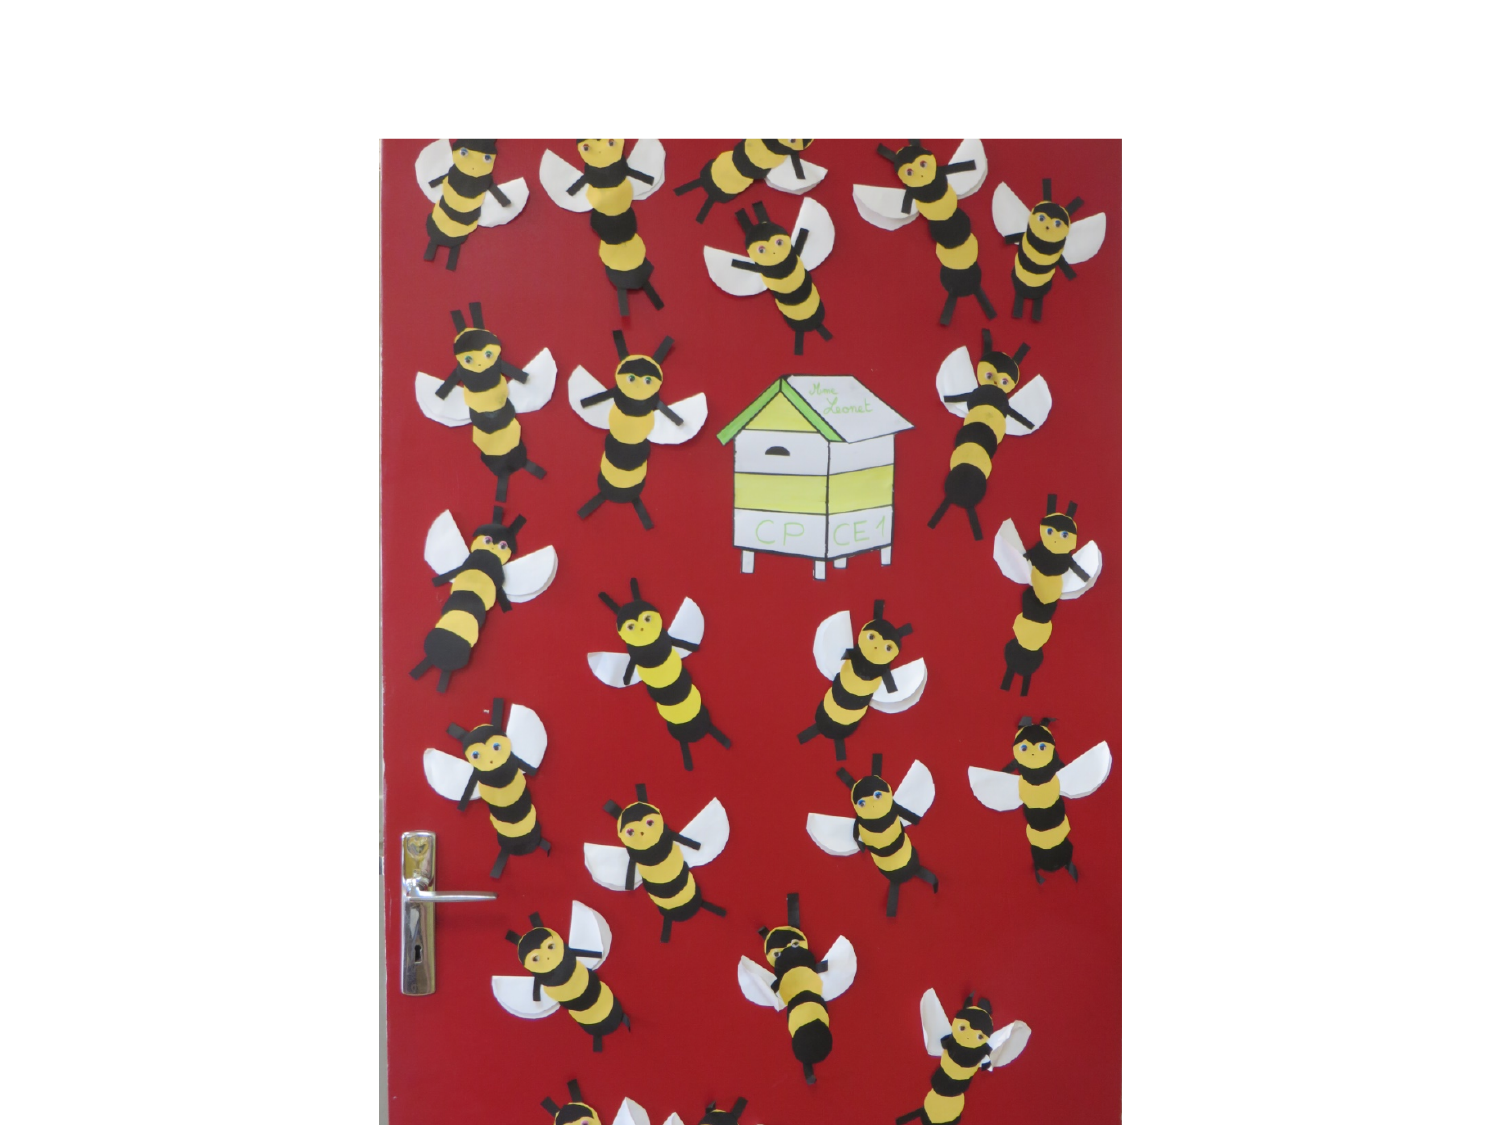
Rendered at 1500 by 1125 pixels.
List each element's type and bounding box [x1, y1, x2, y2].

picture [378, 138, 1122, 1125]
